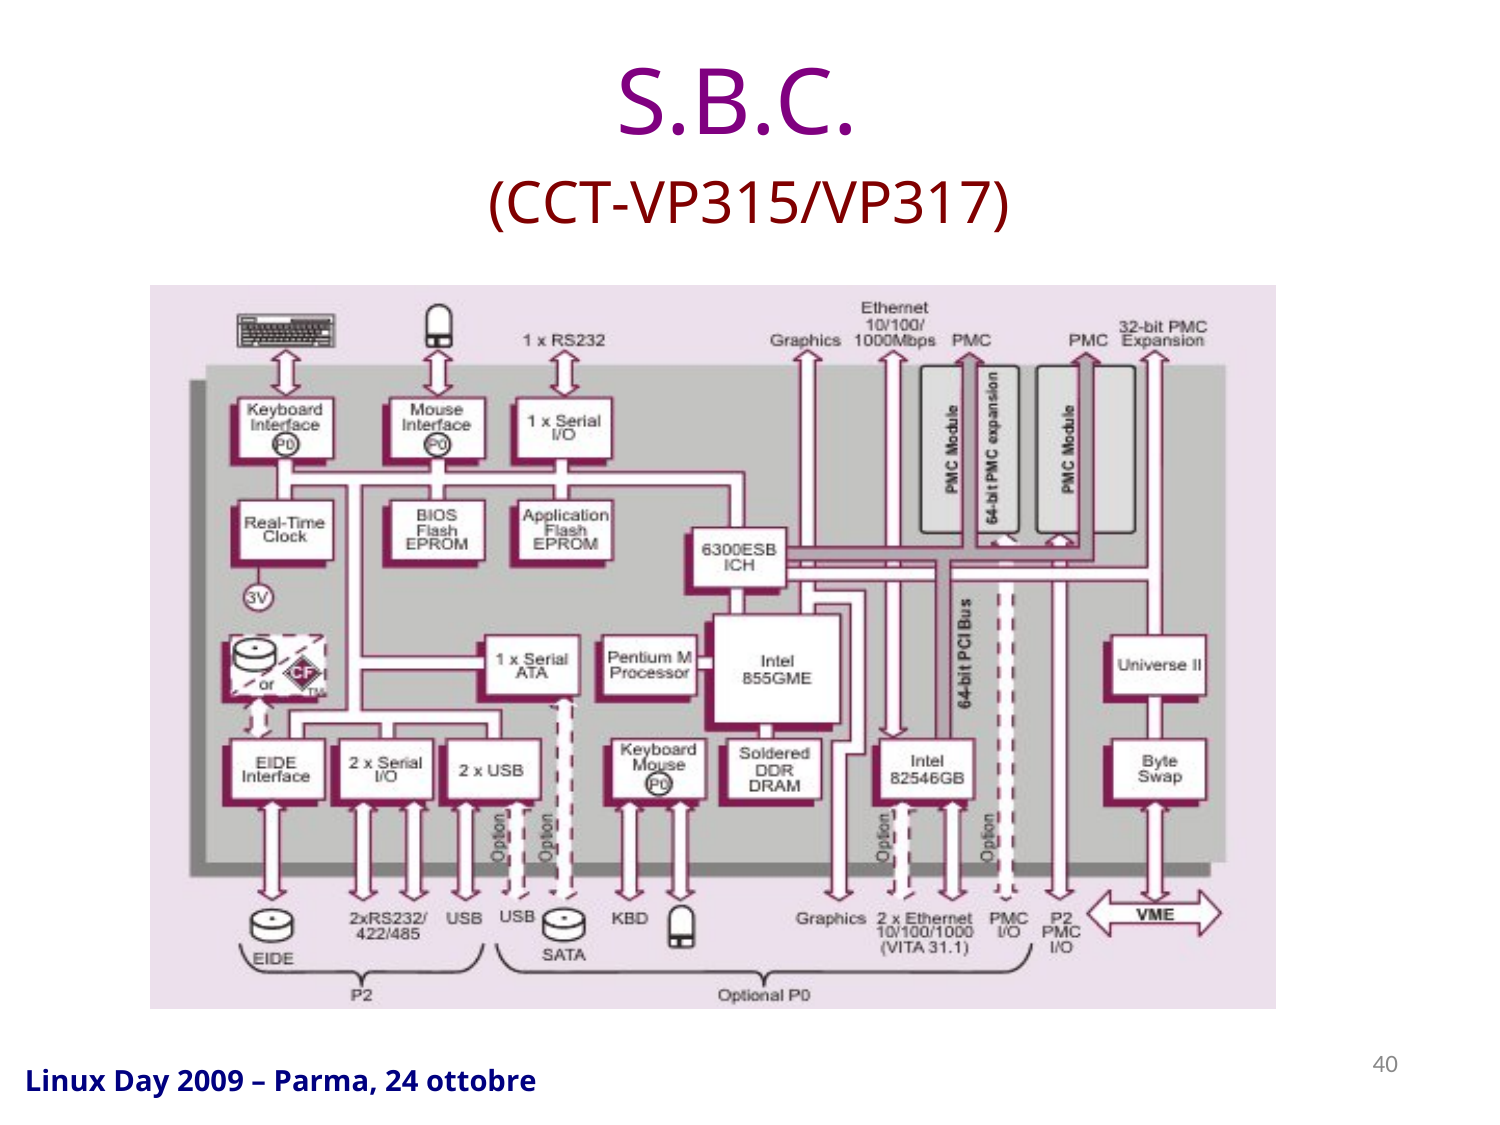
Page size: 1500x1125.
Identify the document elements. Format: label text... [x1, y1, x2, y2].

title S.B.C. (CCT-VP315/VP317)‏ [75, 21, 1424, 257]
picture [150, 285, 1276, 1009]
